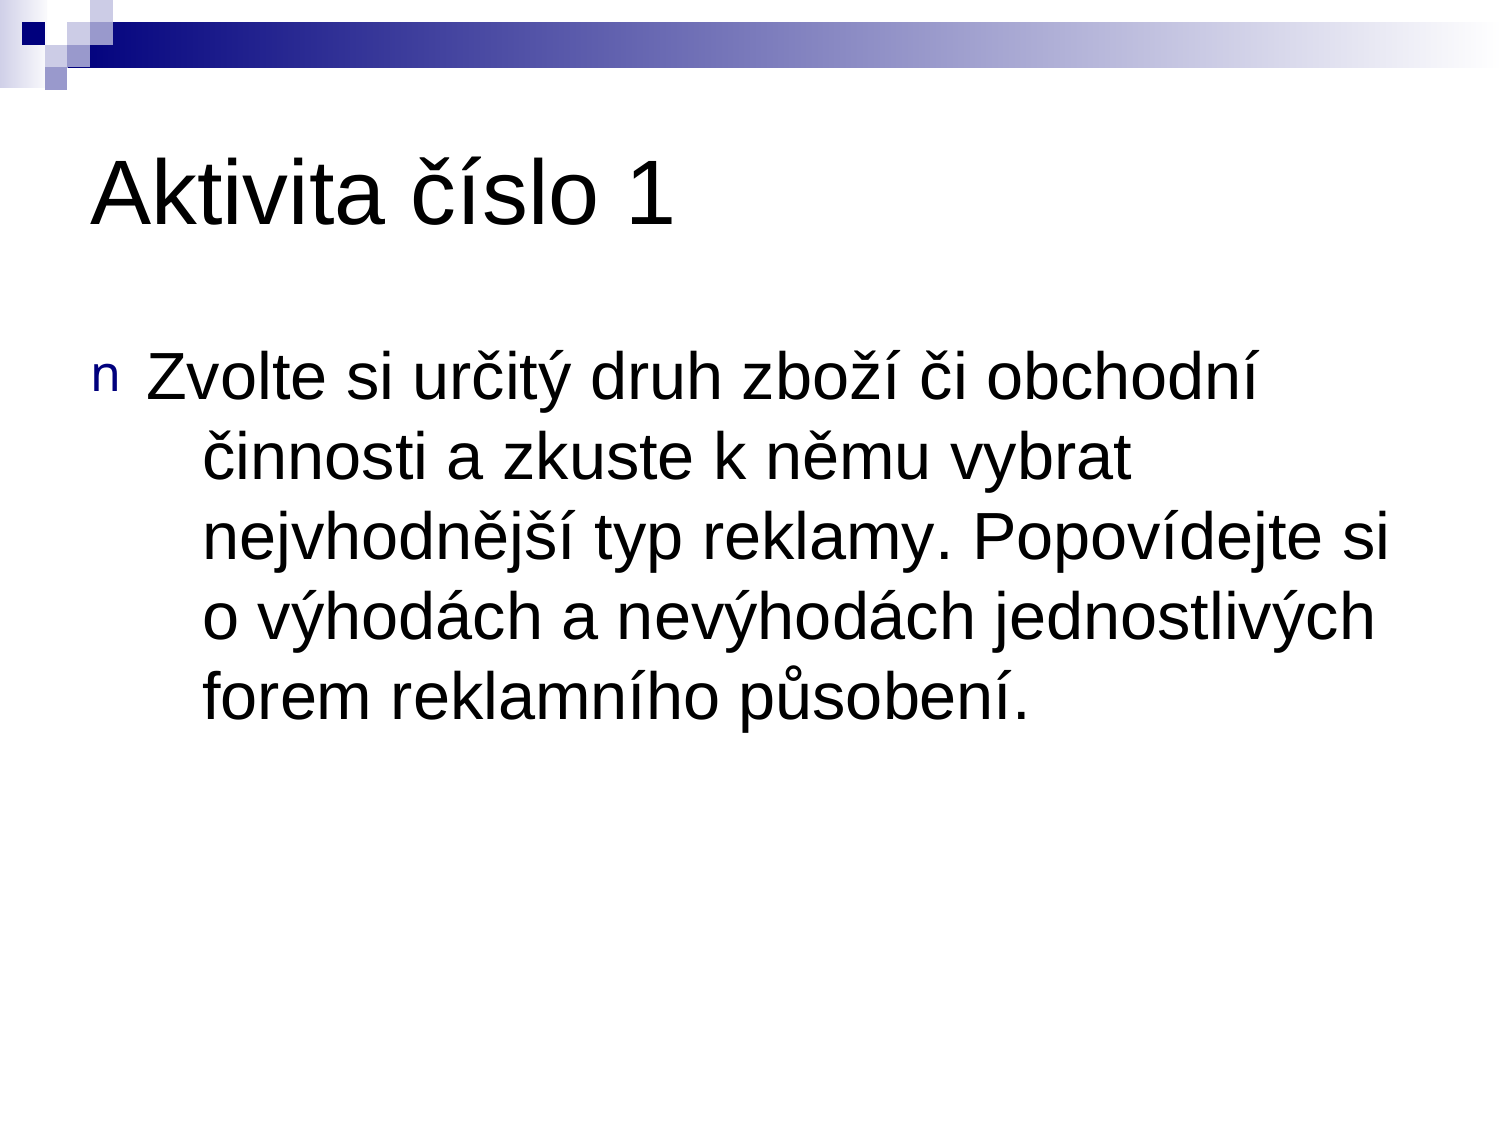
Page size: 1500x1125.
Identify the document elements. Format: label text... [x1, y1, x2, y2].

title Aktivita číslo 1 [75, 75, 1426, 300]
list Zvolte si určitý druh zboží či obchodní činnosti a zkuste k němu vybrat nejvhodnější typ reklamy. Popovídejte si o výhodách a nevýhodách jednostlivých forem reklamního působení. [75, 324, 1426, 963]
